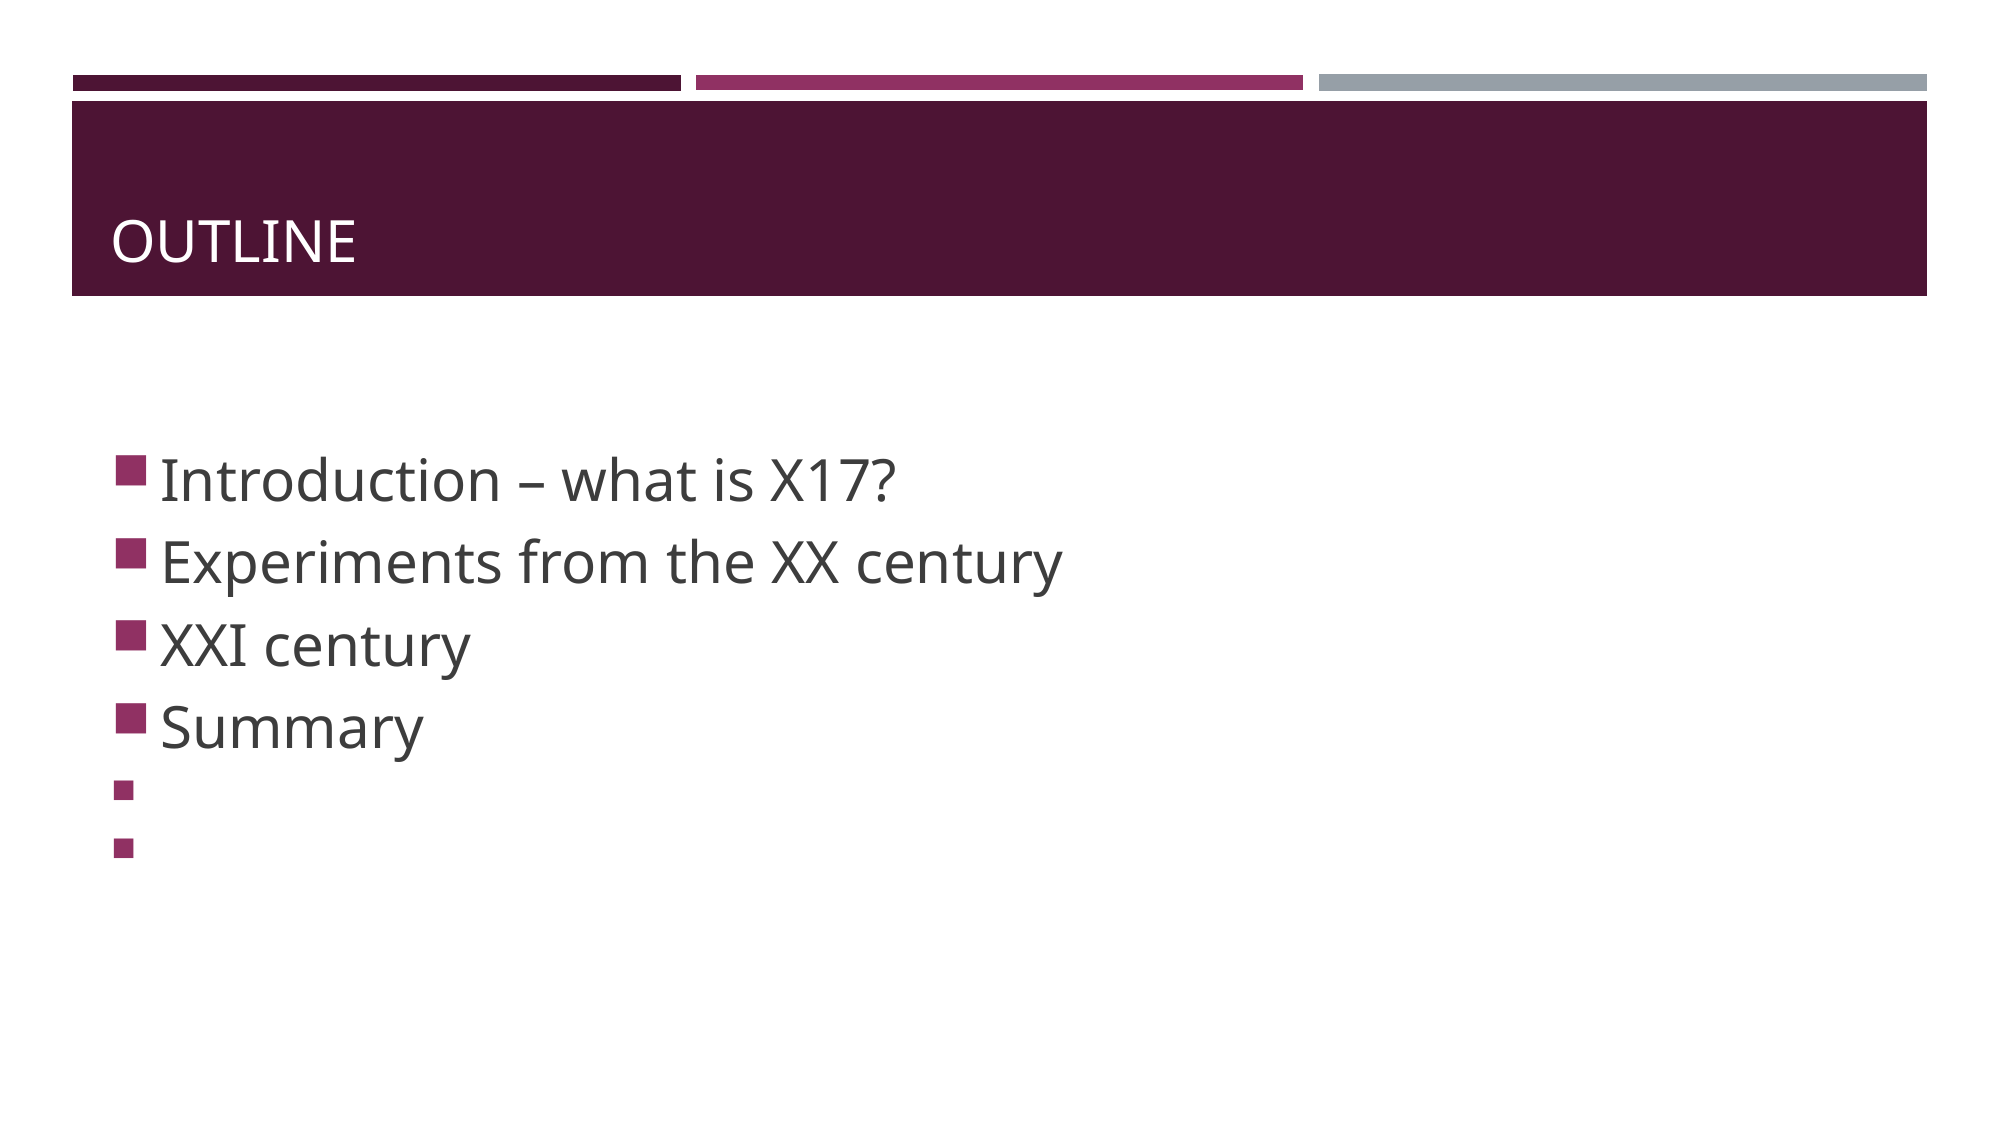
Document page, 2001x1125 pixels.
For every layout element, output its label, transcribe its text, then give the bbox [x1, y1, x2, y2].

title Outline [95, 115, 1905, 282]
list Introduction – what is X17? Experiments from the XX century XXI century Summary [95, 357, 1905, 962]
